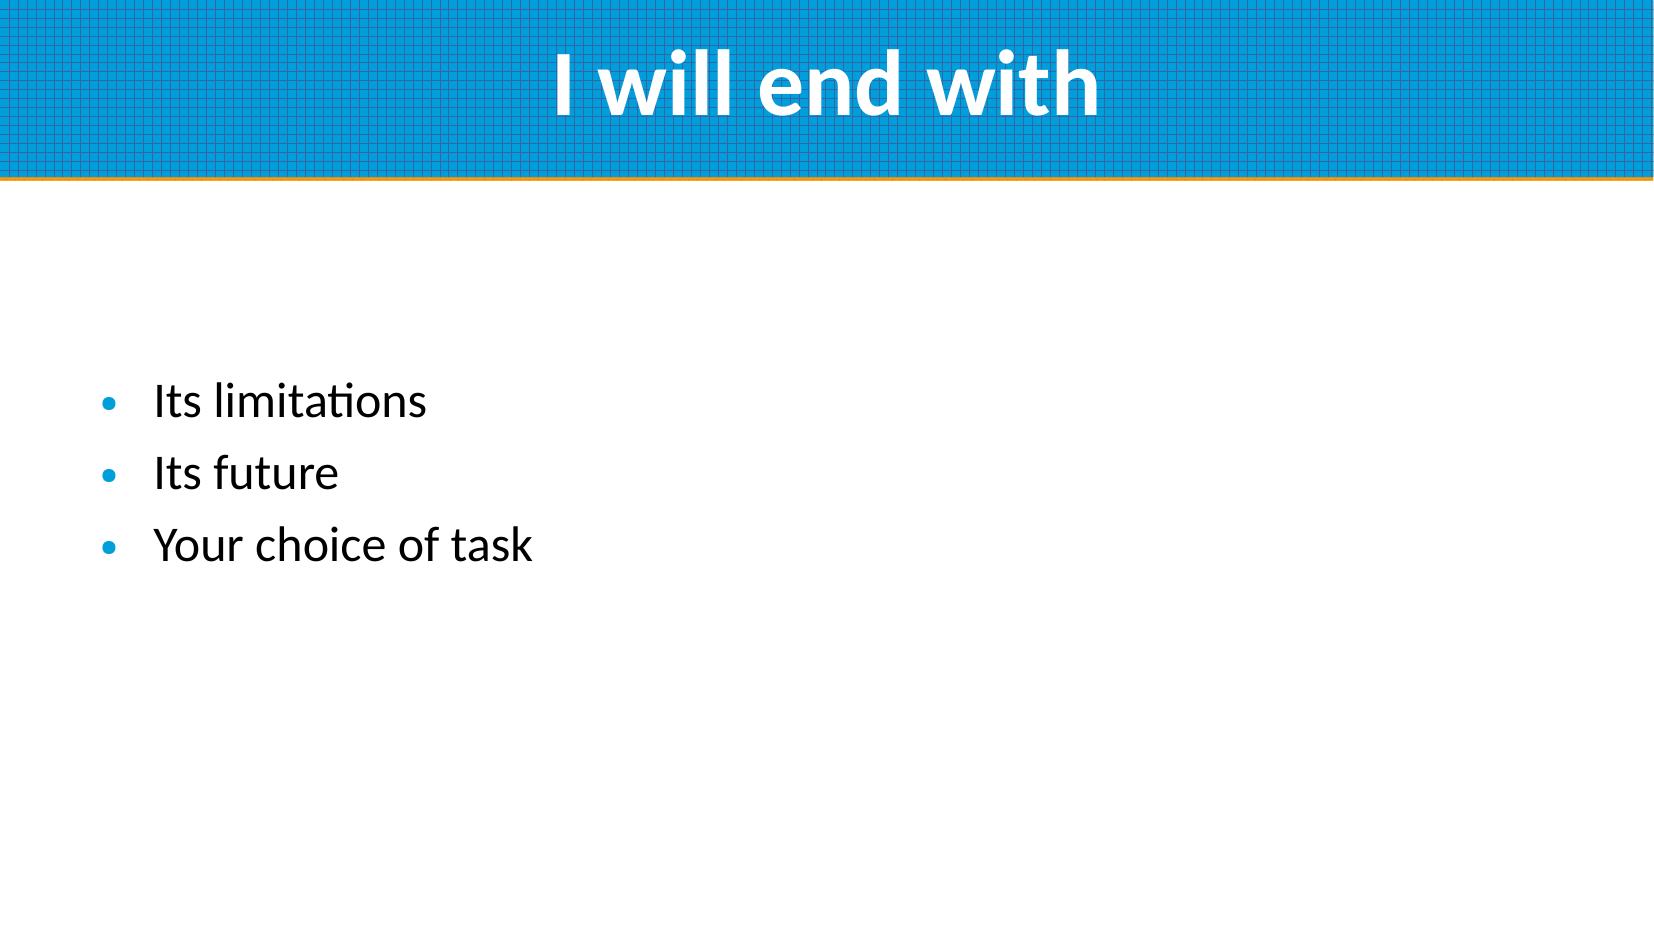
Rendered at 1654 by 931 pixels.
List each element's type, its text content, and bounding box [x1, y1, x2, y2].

list Its limitations Its future Your choice of task [82, 236, 1563, 811]
title I will end with [82, 14, 1571, 171]
